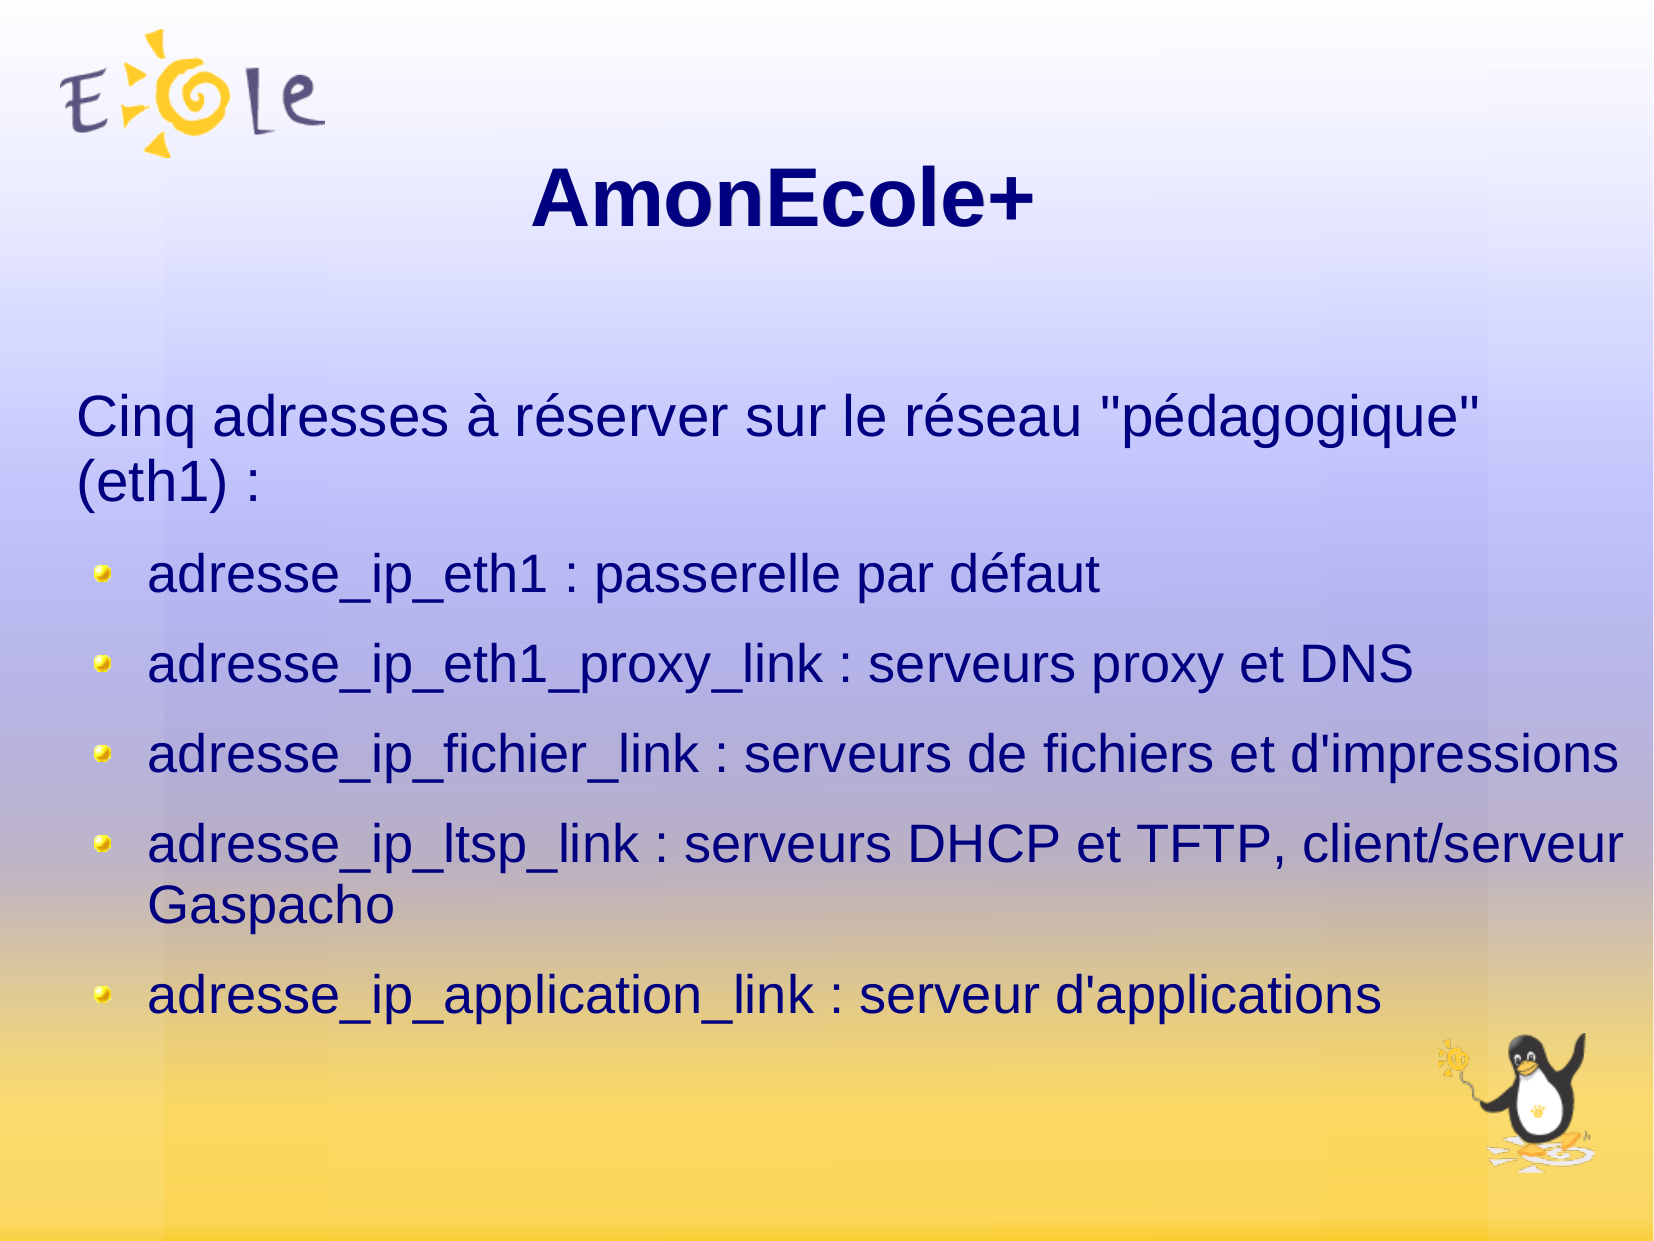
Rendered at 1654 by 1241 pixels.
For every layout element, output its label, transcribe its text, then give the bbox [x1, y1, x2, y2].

list Cinq adresses à réserver sur le réseau "pédagogique" (eth1) : adresse_ip_eth1 : passerelle par défaut adresse_ip_eth1_proxy_link : serveurs proxy et DNS adresse_ip_fichier_link : serveurs de fichiers et d'impressions adresse_ip_ltsp_link : serveurs DHCP et TFTP, client/serveur Gaspacho adresse_ip_application_link : serveur d'applications [76, 383, 1654, 1143]
picture [0, 0, 1654, 1241]
text_box AmonEcole+ [515, 143, 961, 266]
